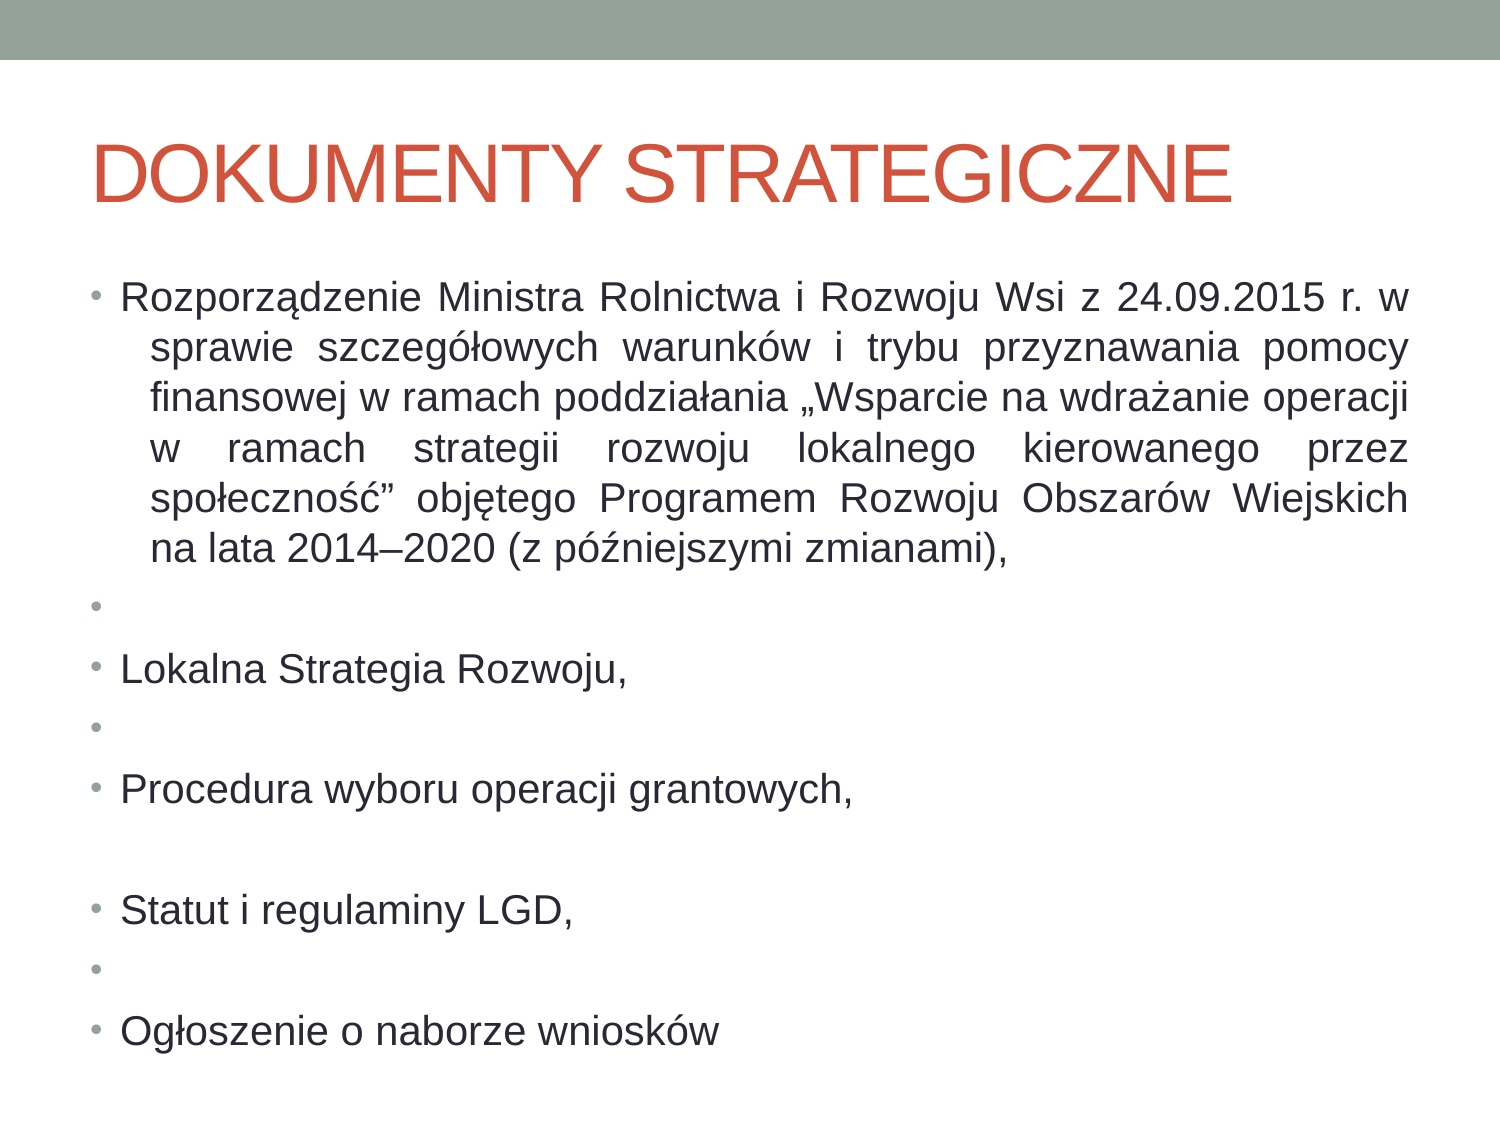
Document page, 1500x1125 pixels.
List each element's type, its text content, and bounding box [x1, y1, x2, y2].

title DOKUMENTY STRATEGICZNE [75, 87, 1426, 251]
list Rozporządzenie Ministra Rolnictwa i Rozwoju Wsi z 24.09.2015 r. w sprawie szczegółowych warunków i trybu przyznawania pomocy finansowej w ramach poddziałania „Wsparcie na wdrażanie operacji w ramach strategii rozwoju lokalnego kierowanego przez społeczność” objętego Programem Rozwoju Obszarów Wiejskich na lata 2014–2020 (z późniejszymi zmianami), Lokalna Strategia Rozwoju, Procedura wyboru operacji grantowych, Statut i regulaminy LGD, Ogłoszenie o naborze wniosków [75, 262, 1426, 1063]
